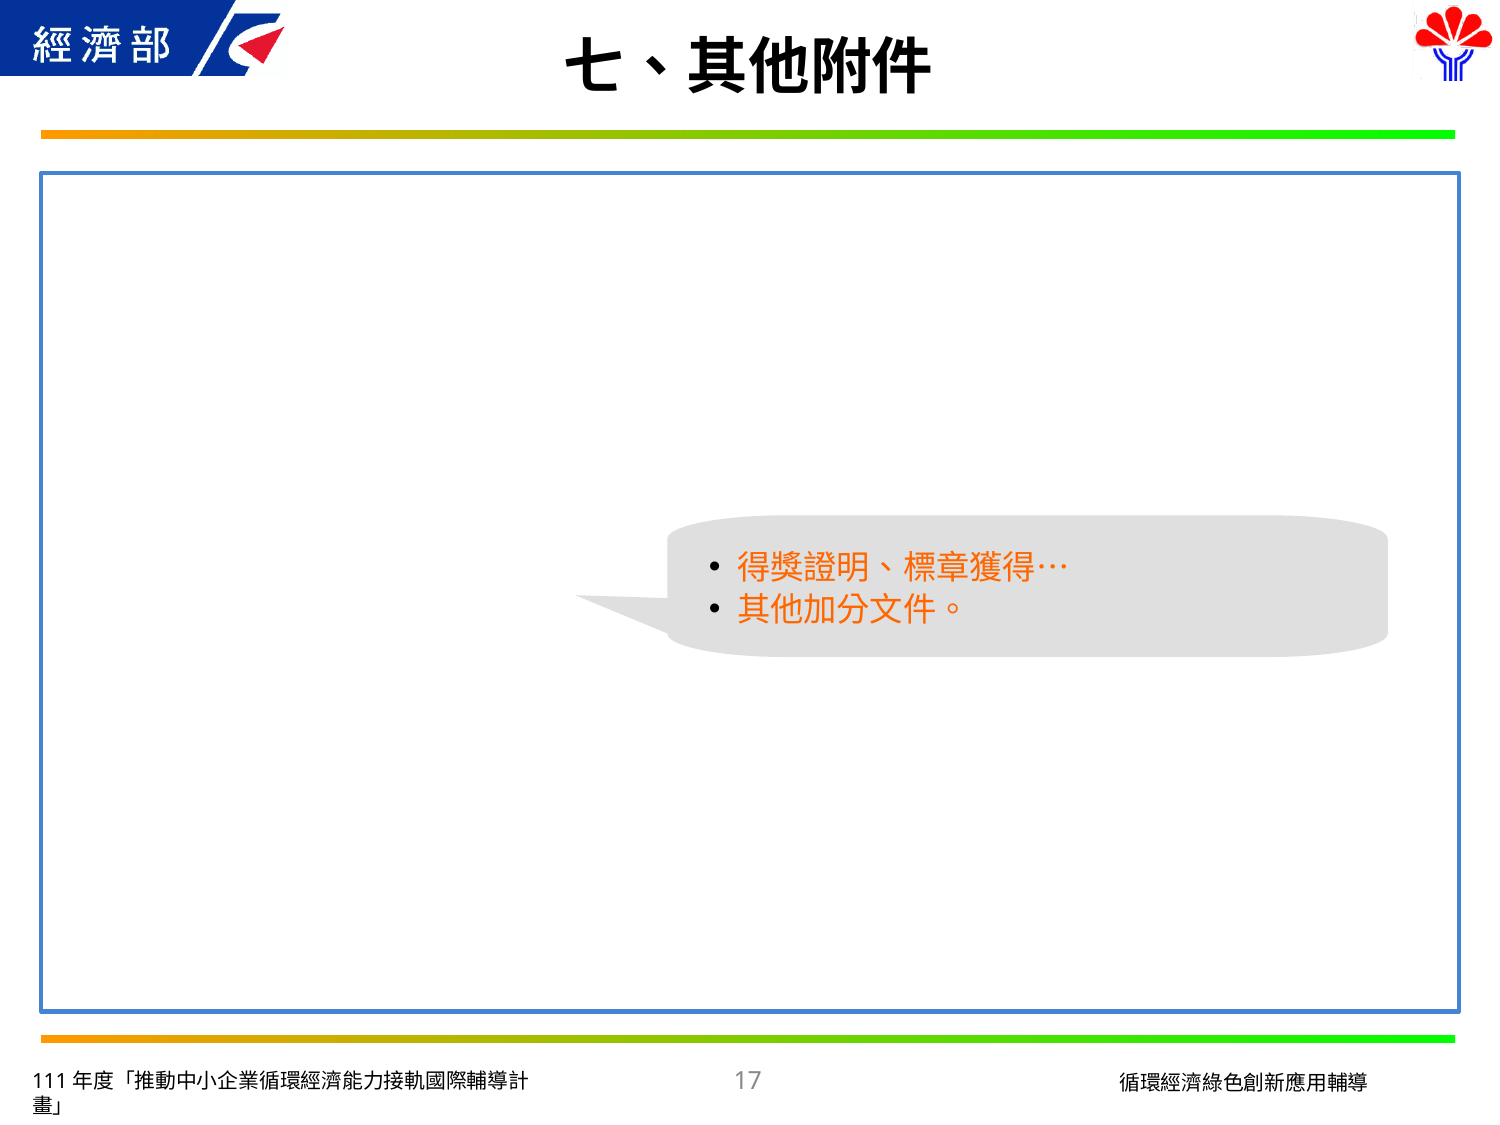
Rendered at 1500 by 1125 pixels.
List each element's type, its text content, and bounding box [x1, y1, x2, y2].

text_box 17 [572, 1051, 923, 1112]
text_box 得獎證明、標章獲得… 其他加分文件。 [575, 515, 1388, 658]
title 七、其他附件 [0, 19, 1497, 109]
